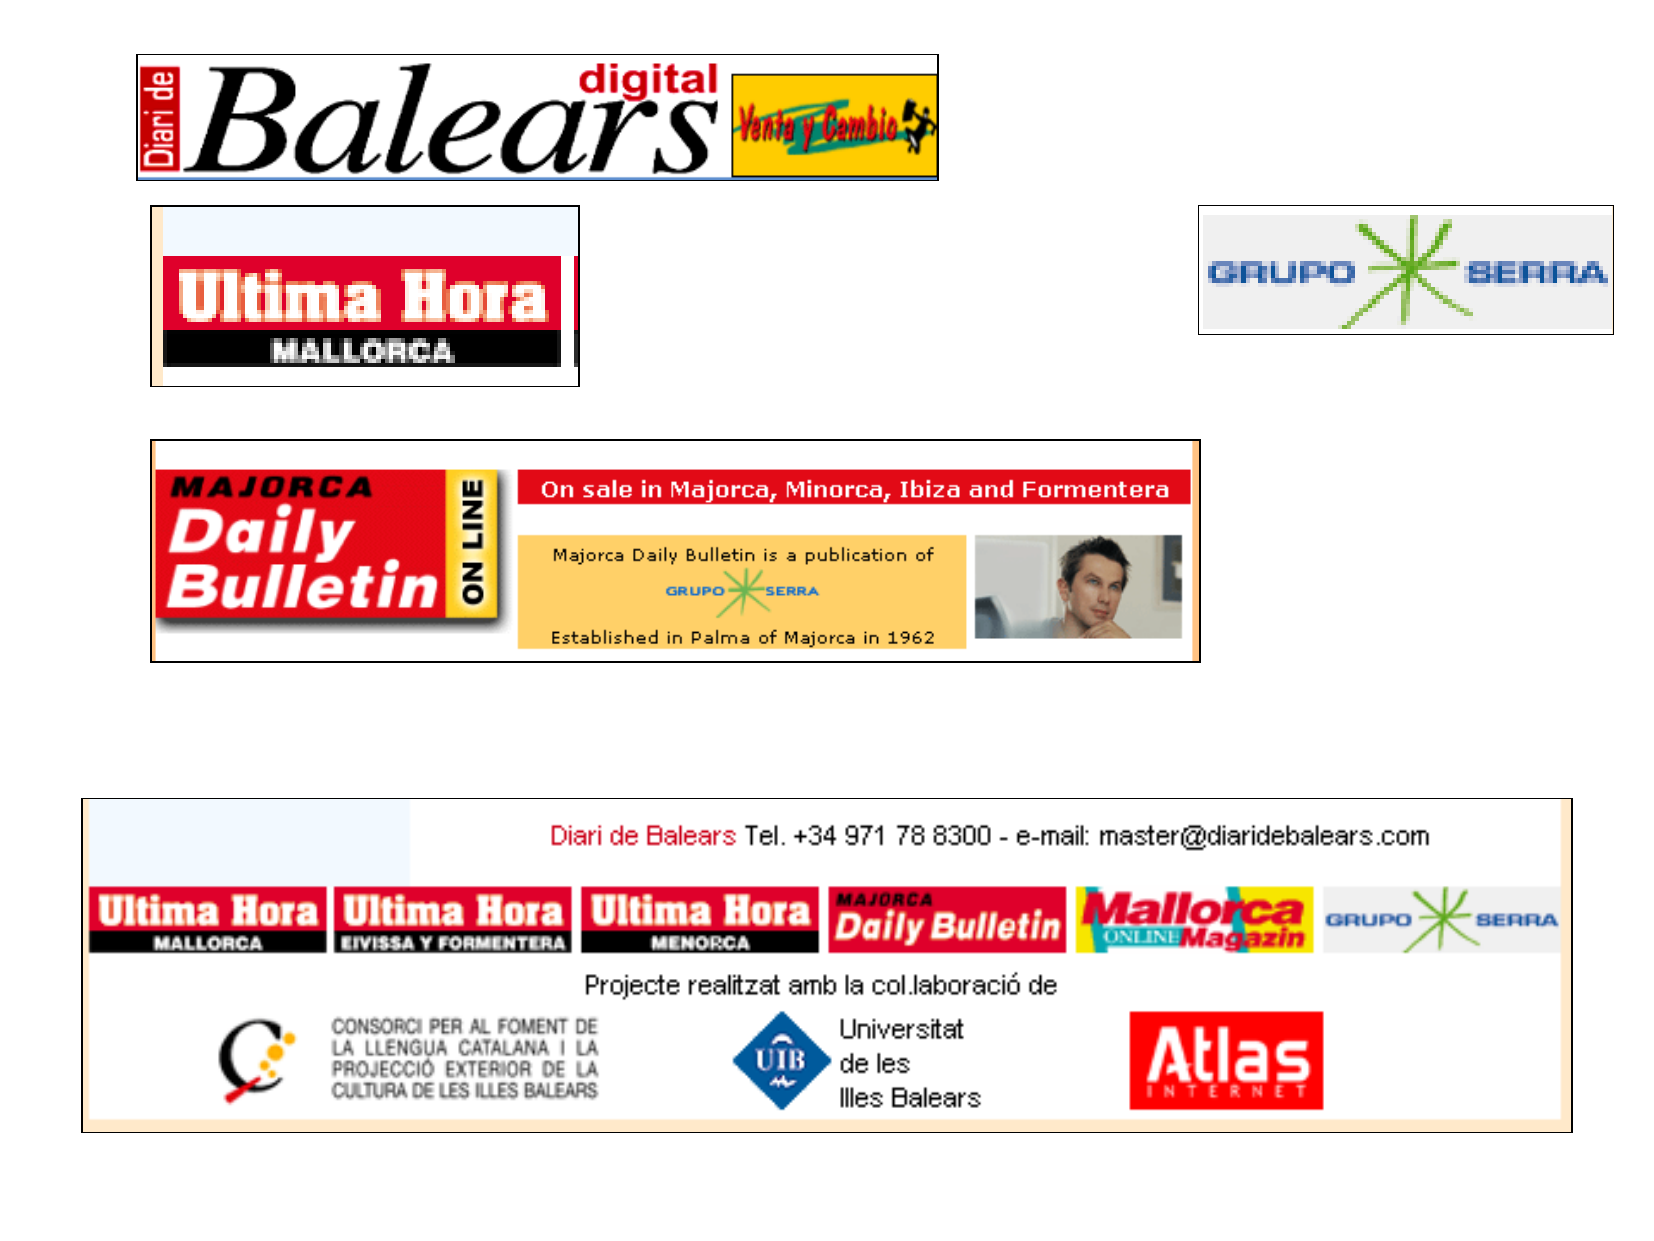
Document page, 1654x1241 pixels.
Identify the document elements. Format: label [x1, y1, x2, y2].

picture [1199, 206, 1613, 334]
picture [82, 799, 1572, 1132]
picture [151, 206, 579, 386]
picture [151, 440, 1200, 662]
picture [137, 55, 937, 180]
